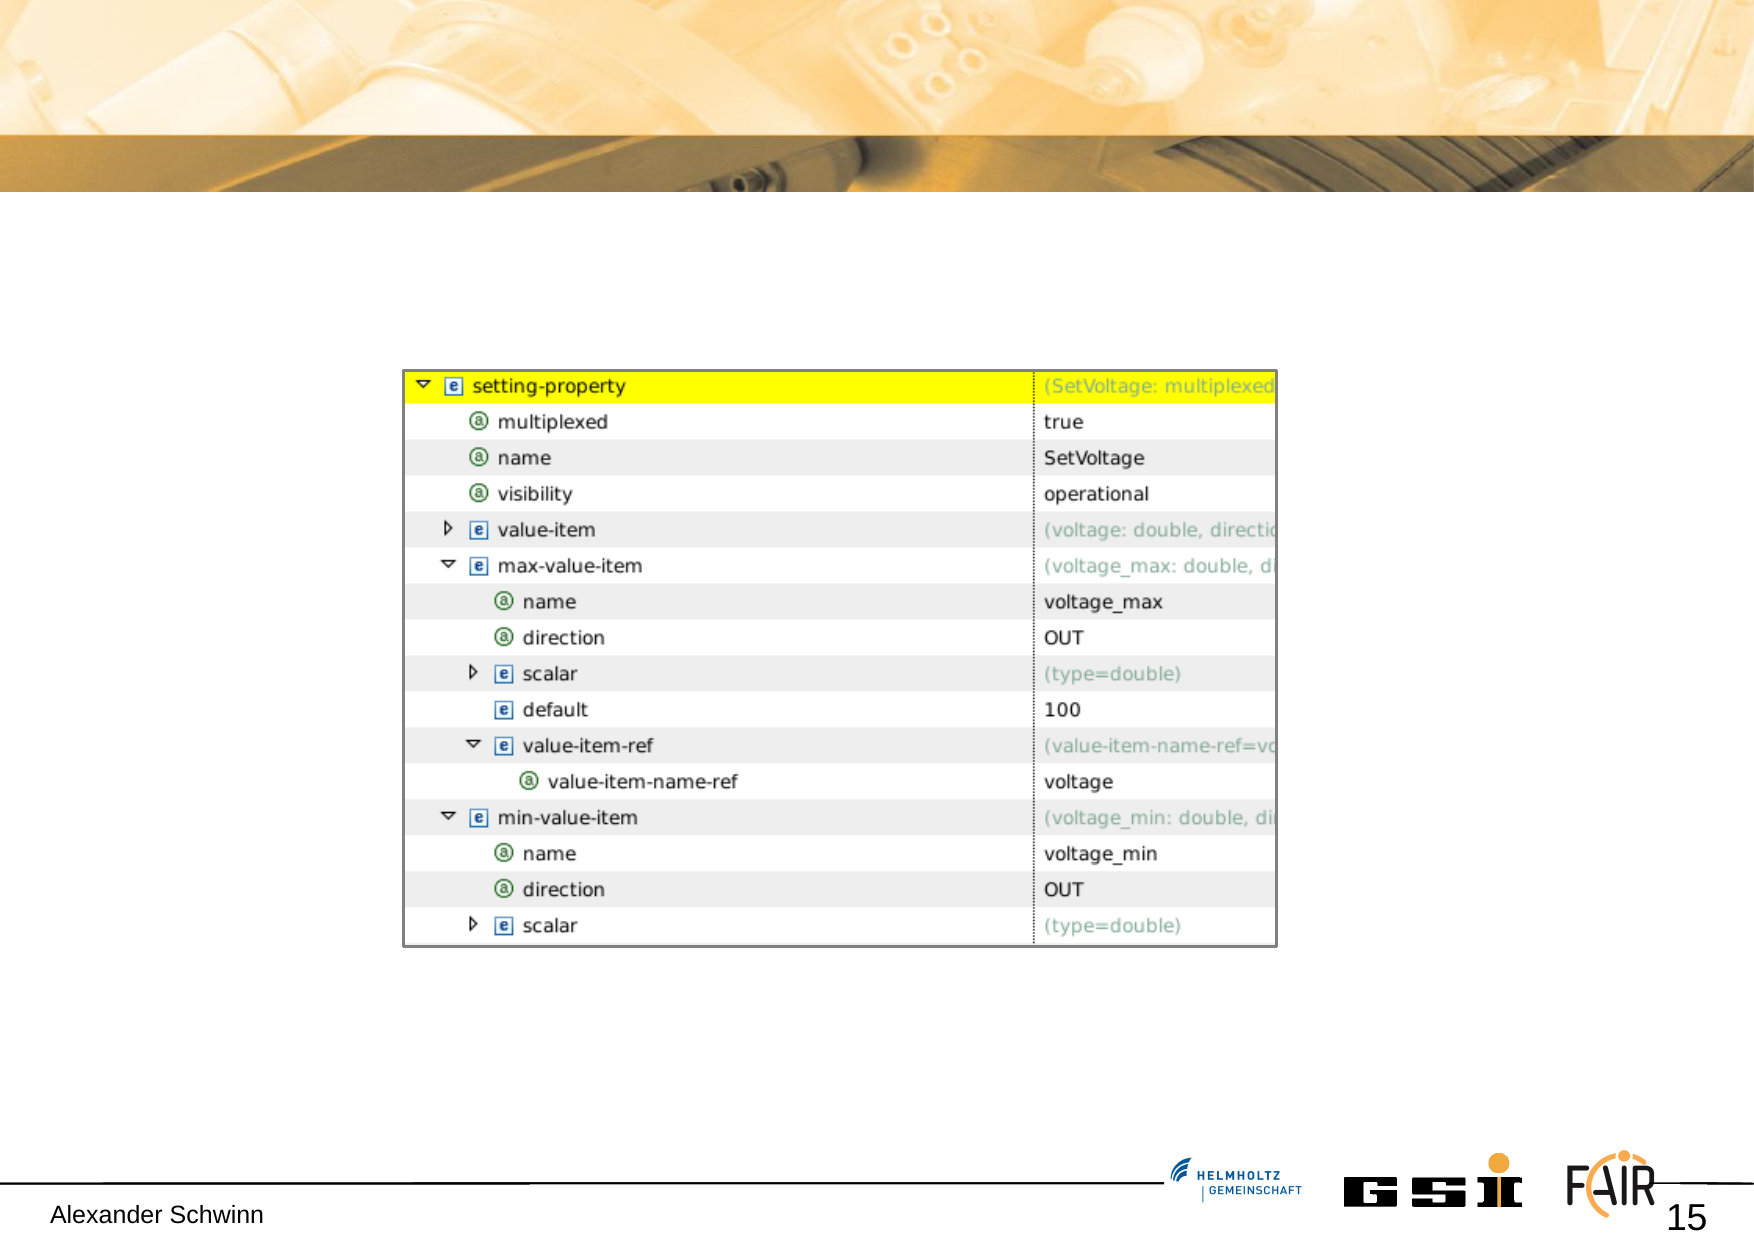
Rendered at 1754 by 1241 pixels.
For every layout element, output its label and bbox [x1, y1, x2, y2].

picture [1553, 1141, 1682, 1220]
picture [1164, 1153, 1310, 1208]
picture [0, 0, 1754, 193]
picture [1344, 1153, 1522, 1207]
picture [404, 371, 1276, 946]
